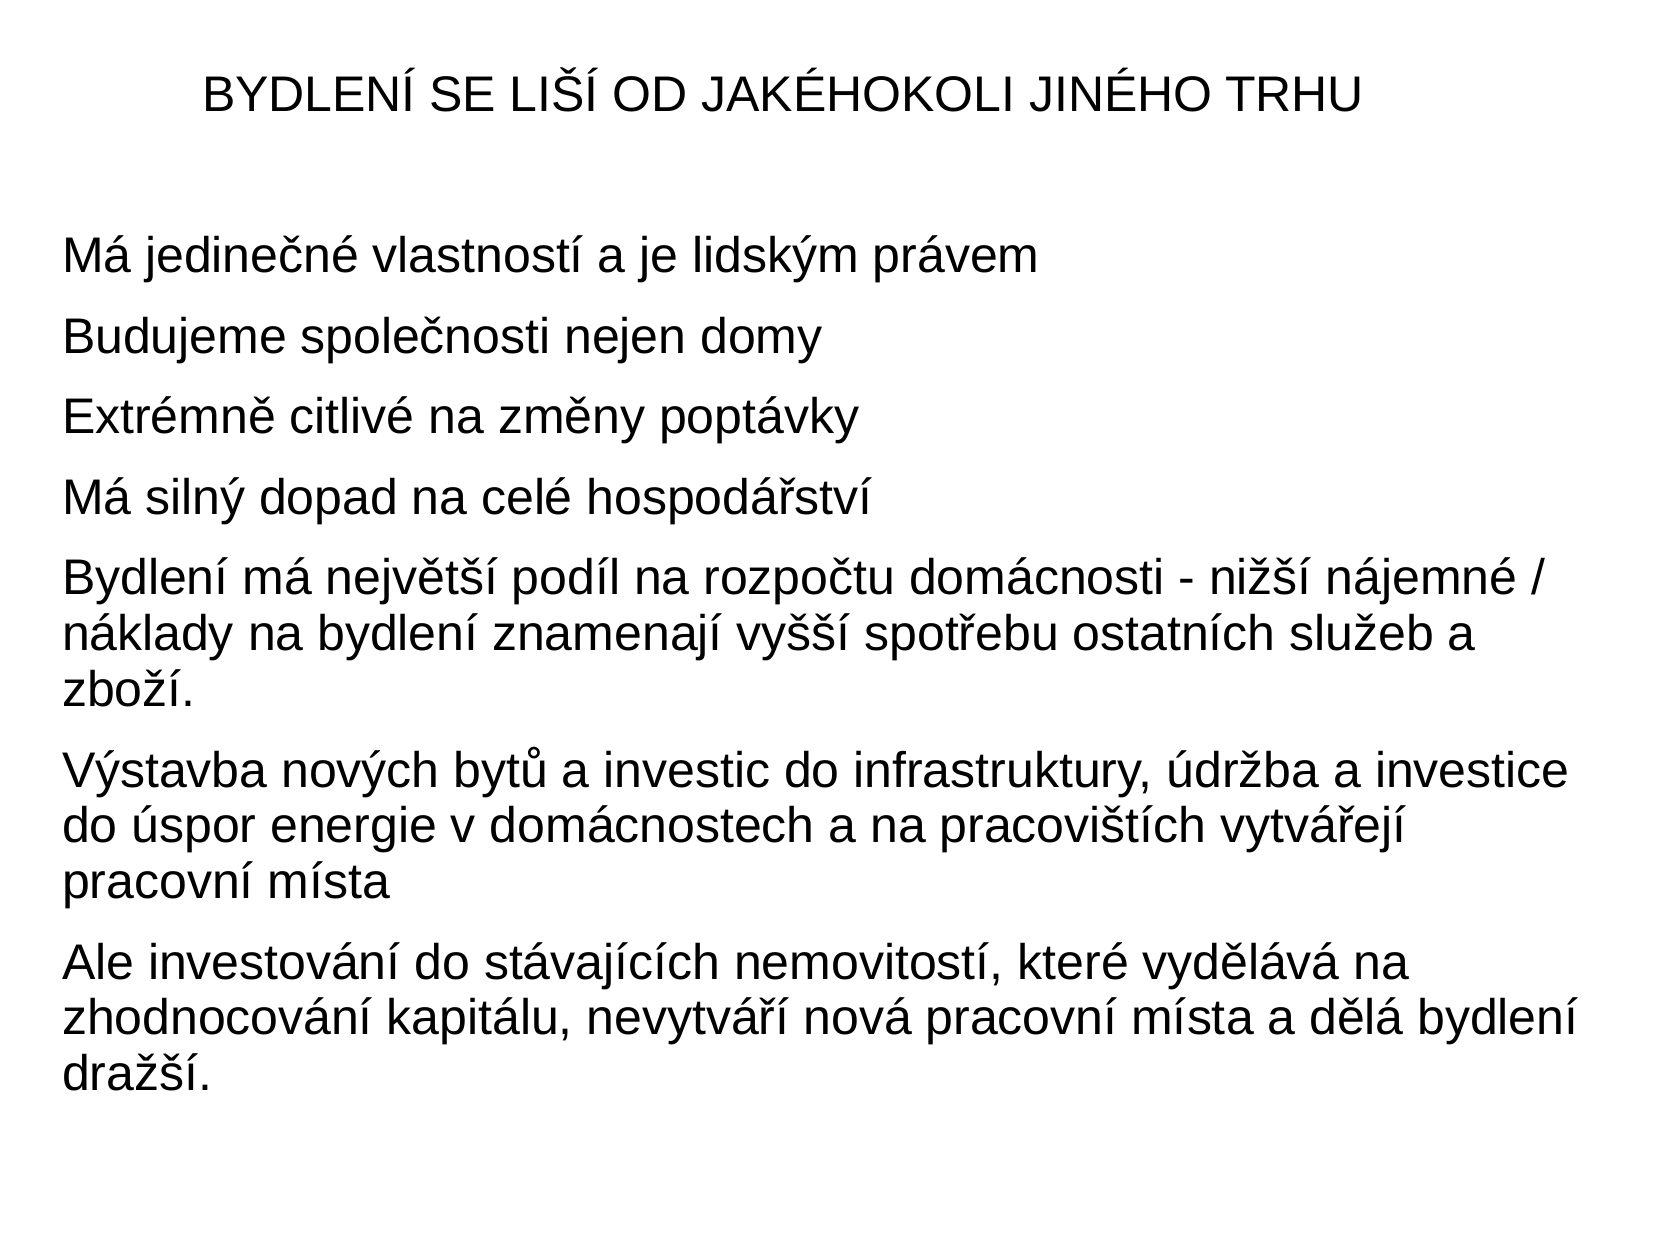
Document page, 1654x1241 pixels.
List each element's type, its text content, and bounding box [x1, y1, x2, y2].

text_box BYDLENÍ SE LIŠÍ OD JAKÉHOKOLI JINÉHO TRHU Má jedinečné vlastností a je lidským právem Budujeme společnosti nejen domy Extrémně citlivé na změny poptávky Má silný dopad na celé hospodářství Bydlení má největší podíl na rozpočtu domácnosti - nižší nájemné / náklady na bydlení znamenají vyšší spotřebu ostatních služeb a zboží. Výstavba nových bytů a investic do infrastruktury, údržba a investice do úspor energie v domácnostech a na pracovištích vytvářejí pracovní místa Ale investování do stávajících nemovitostí, které vydělává na zhodnocování kapitálu, nevytváří nová pracovní místa a dělá bydlení dražší. [47, 59, 1619, 1241]
